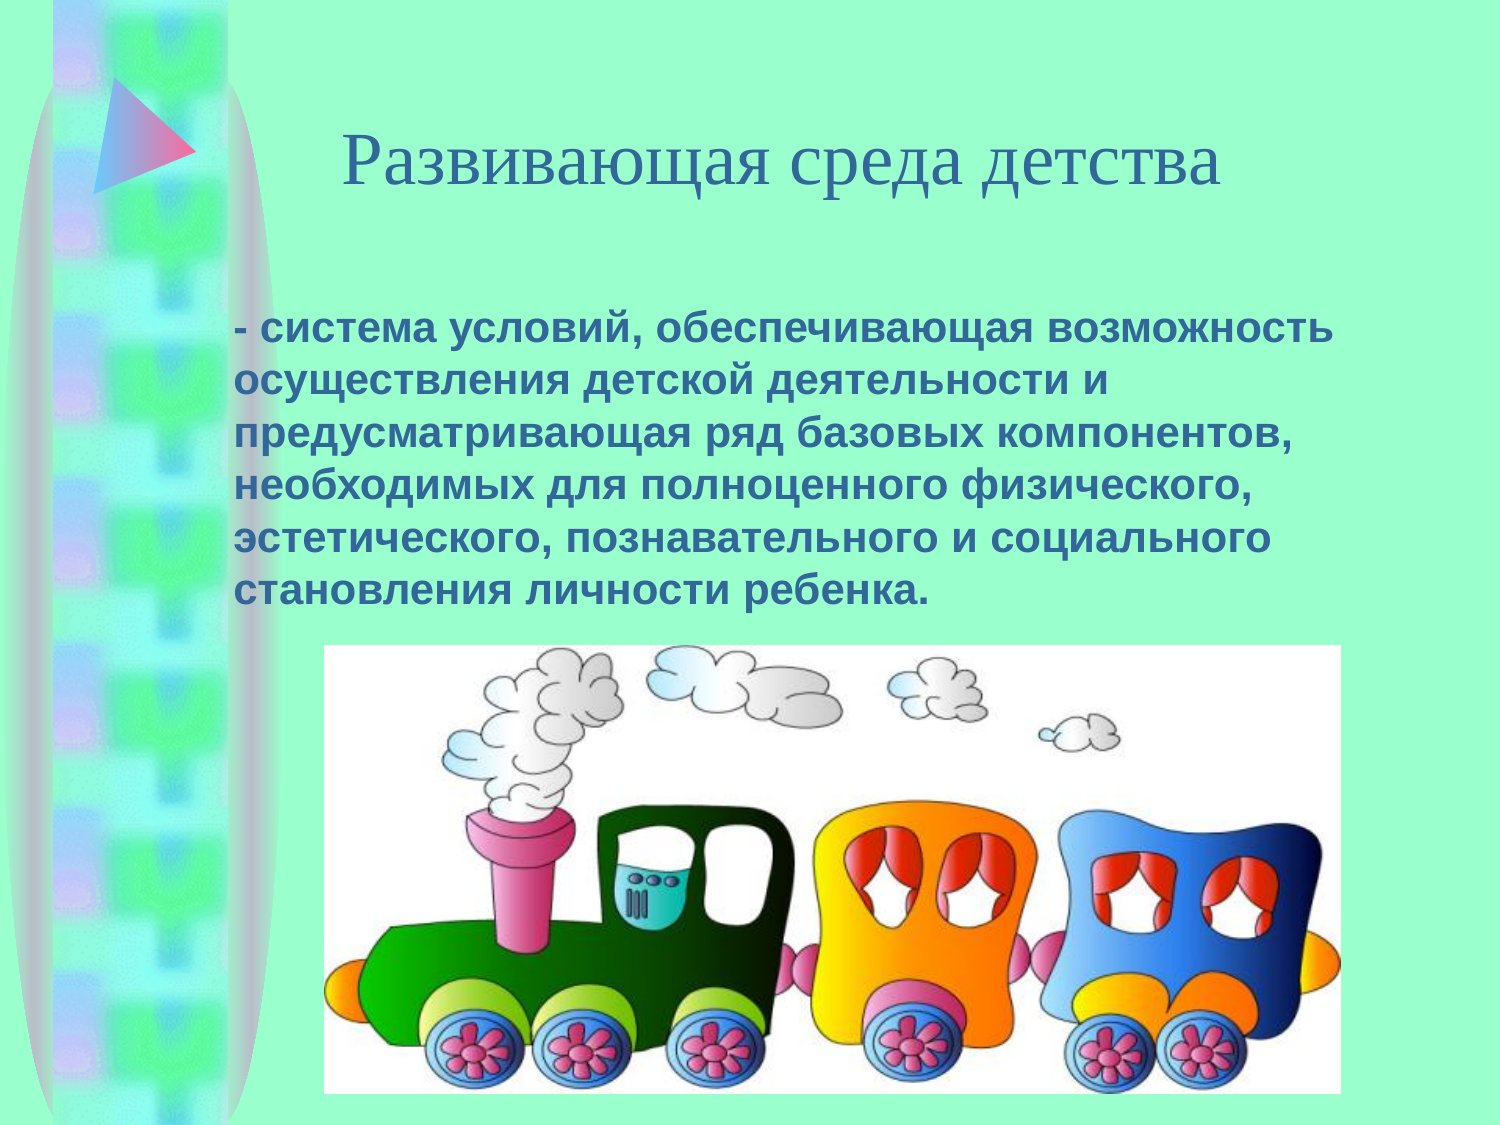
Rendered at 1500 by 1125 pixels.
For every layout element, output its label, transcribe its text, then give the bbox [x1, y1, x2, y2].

text_box Развивающая среда детства [301, 101, 1282, 244]
picture [53, 0, 229, 1125]
picture [324, 645, 1341, 1094]
text_box - система условий, обеспечивающая возможность осуществления детской деятельности и предусматривающая ряд базовых компонентов, необходимых для полноценного физического, эстетического, познавательного и социального становления личности ребенка. [218, 290, 1465, 621]
